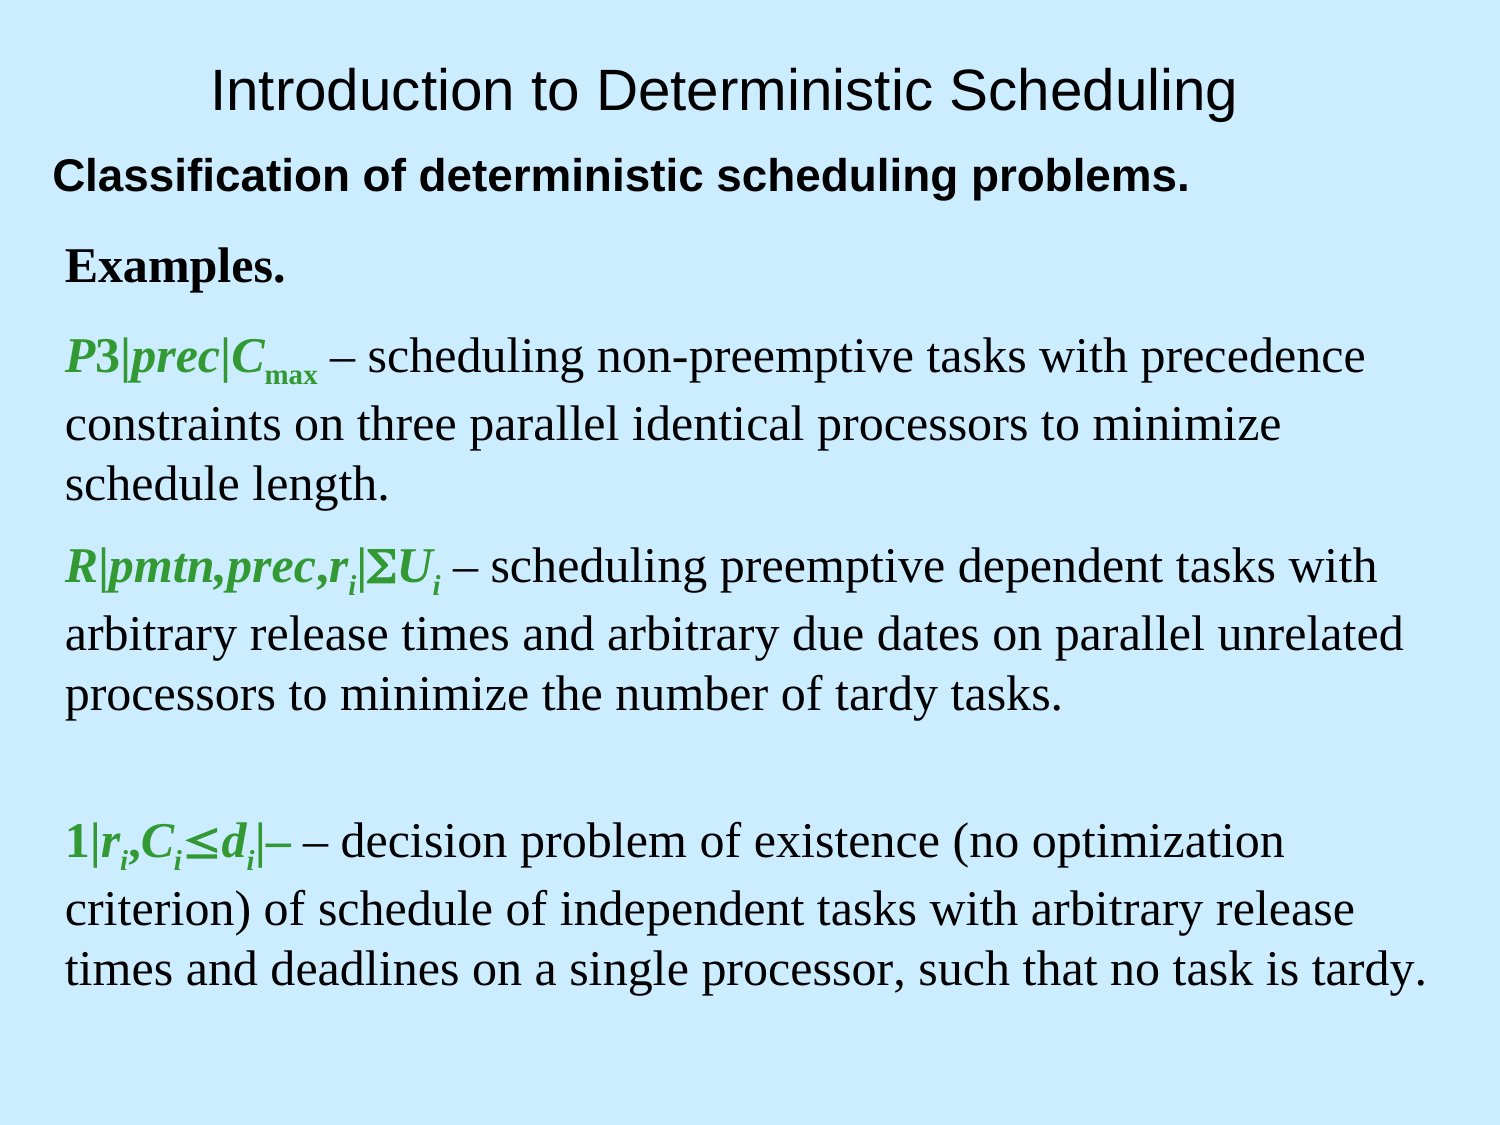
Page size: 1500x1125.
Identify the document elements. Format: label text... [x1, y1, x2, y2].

title Introduction to Deterministic Scheduling [0, 12, 1450, 163]
text_box P3|prec|Cmax – scheduling non-preemptive tasks with precedence constraints on three parallel identical processors to minimize schedule length. [50, 314, 1451, 518]
text_box R|pmtn,prec,ri|Ui – scheduling preemptive dependent tasks with arbitrary release times and arbitrary due dates on parallel unrelated processors to minimize the number of tardy tasks. [50, 524, 1451, 729]
text_box 1|ri,Cidi|– – decision problem of existence (no optimization criterion) of schedule of independent tasks with arbitrary release times and deadlines on a single processor, such that no task is tardy. [50, 799, 1451, 1004]
text_box Classification of deterministic scheduling problems. [37, 137, 1326, 208]
text_box Examples. [49, 224, 601, 301]
